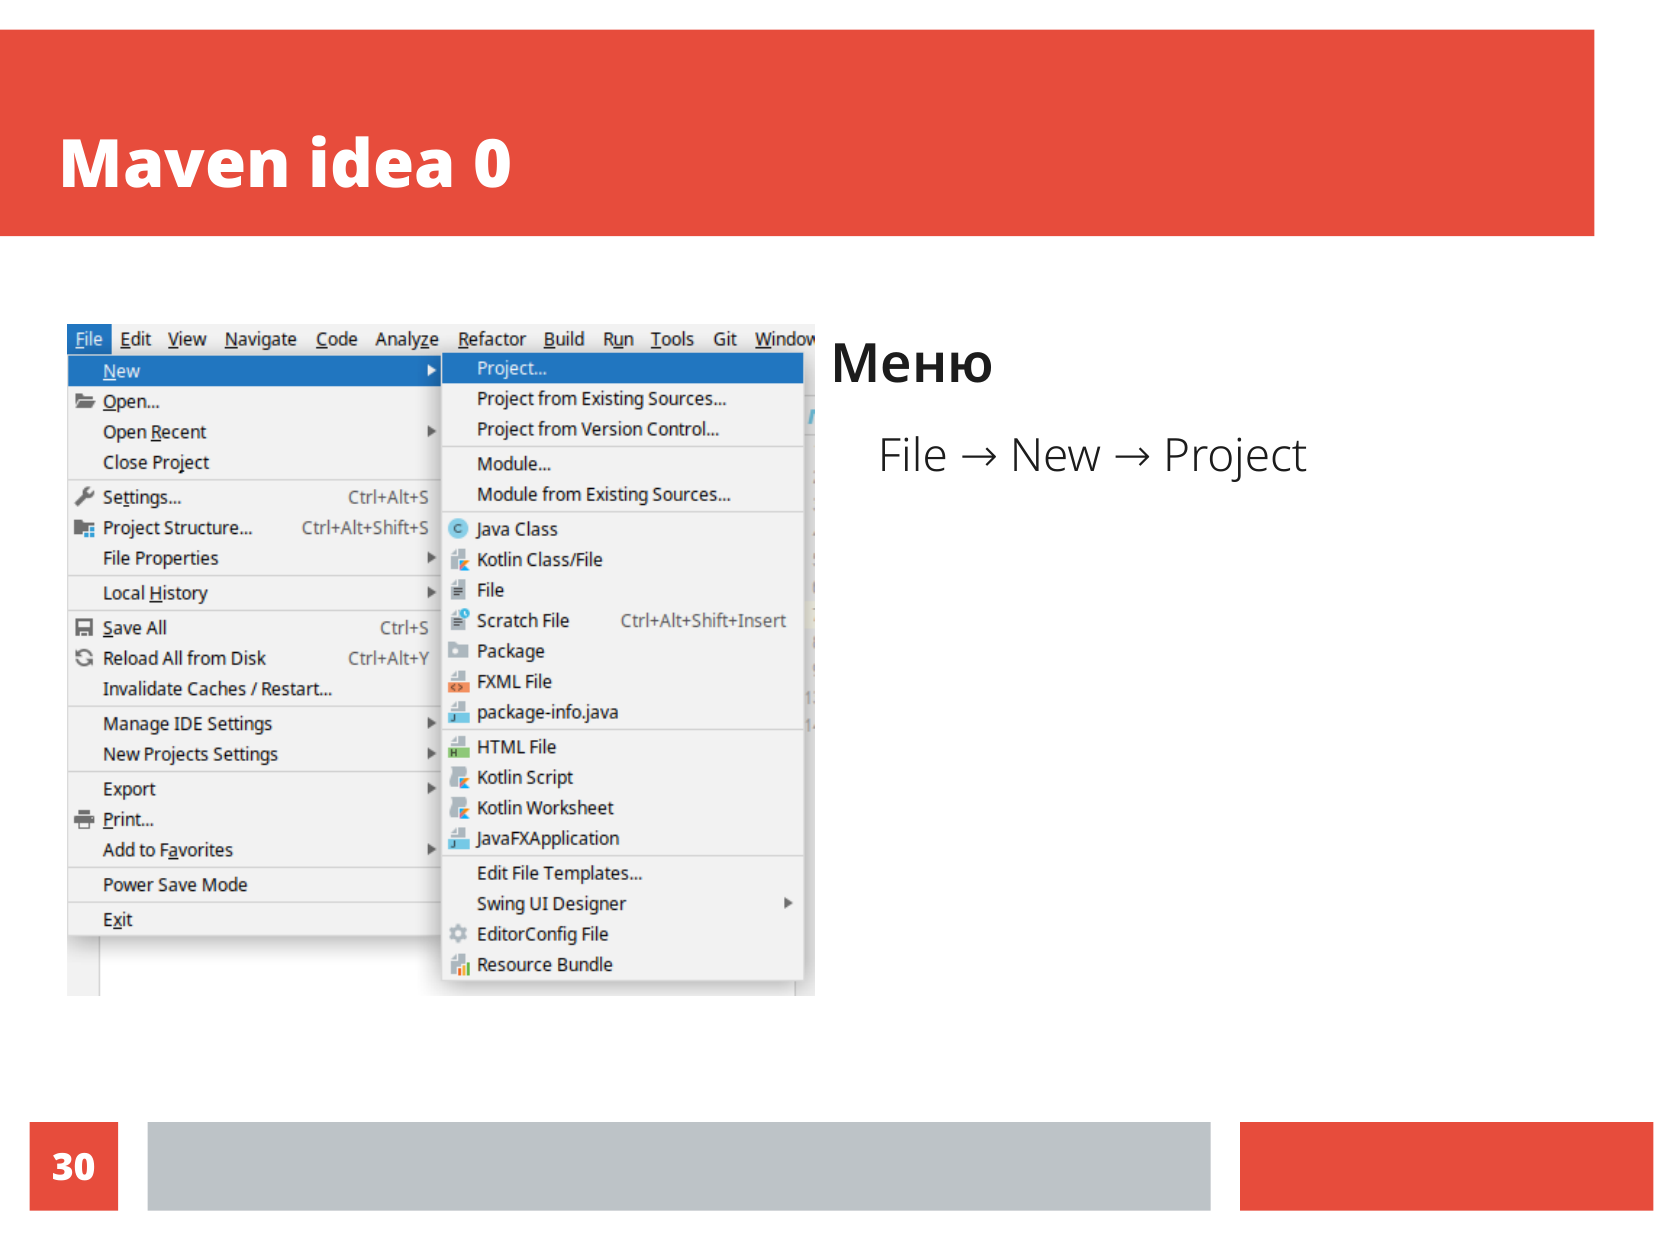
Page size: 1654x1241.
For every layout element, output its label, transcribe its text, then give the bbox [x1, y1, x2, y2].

picture [67, 324, 815, 996]
title Maven idea 0 [59, 59, 1595, 207]
list Меню File → New → Project [830, 324, 1566, 1093]
